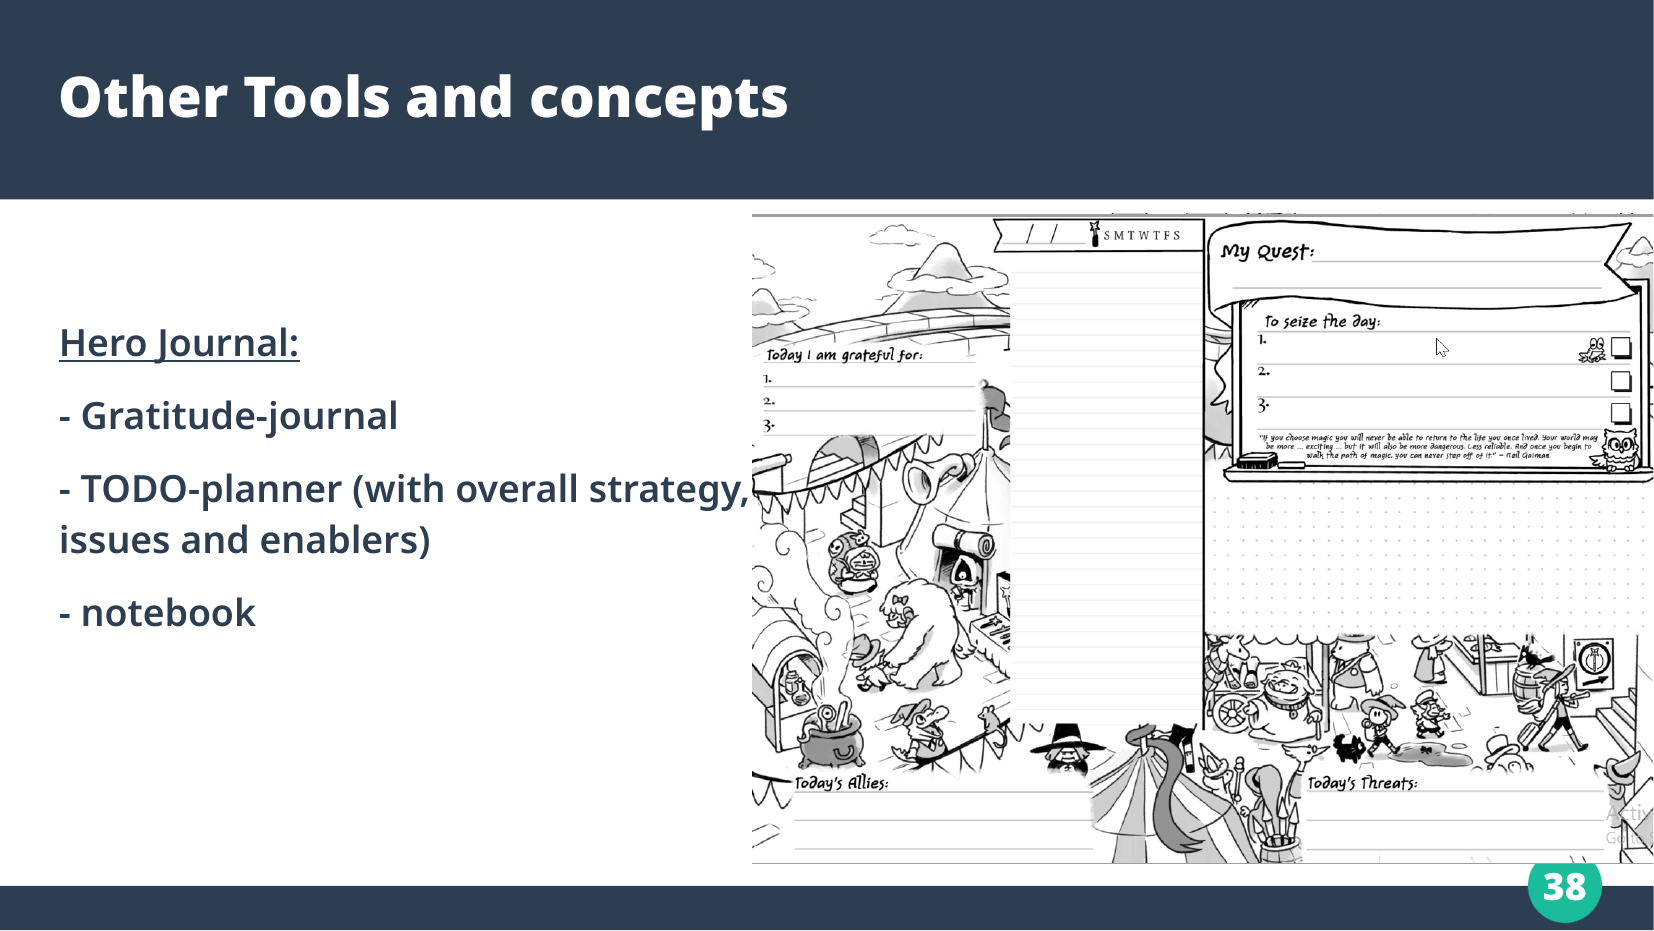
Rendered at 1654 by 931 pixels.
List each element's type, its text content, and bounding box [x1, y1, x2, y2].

title Other Tools and concepts [59, 37, 1595, 155]
list Hero Journal: - Gratitude-journal - TODO-planner (with overall strategy, issues and enablers) - notebook [59, 243, 752, 864]
picture [752, 213, 1654, 864]
